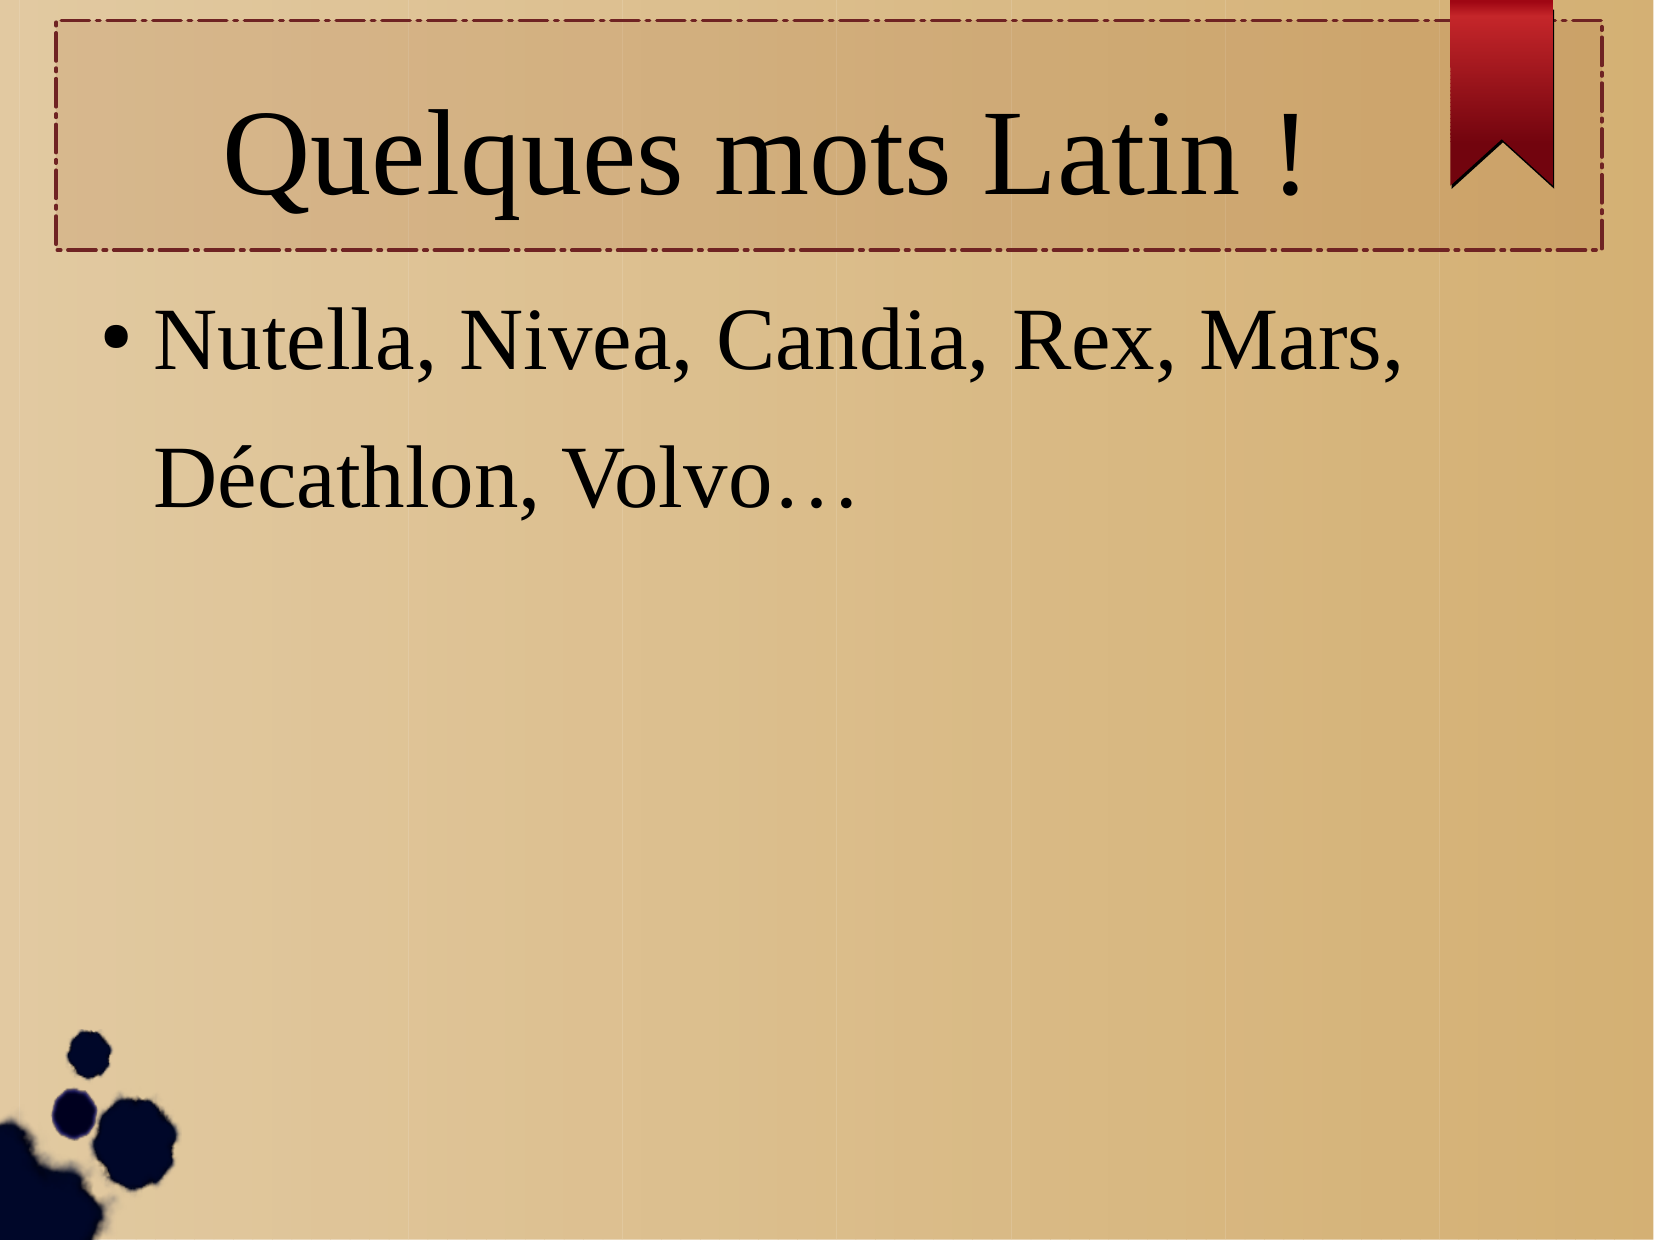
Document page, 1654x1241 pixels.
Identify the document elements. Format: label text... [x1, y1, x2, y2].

title Quelques mots Latin ! [82, 49, 1453, 257]
list Nutella, Nivea, Candia, Rex, Mars, Décathlon, Volvo… [82, 290, 1538, 1010]
